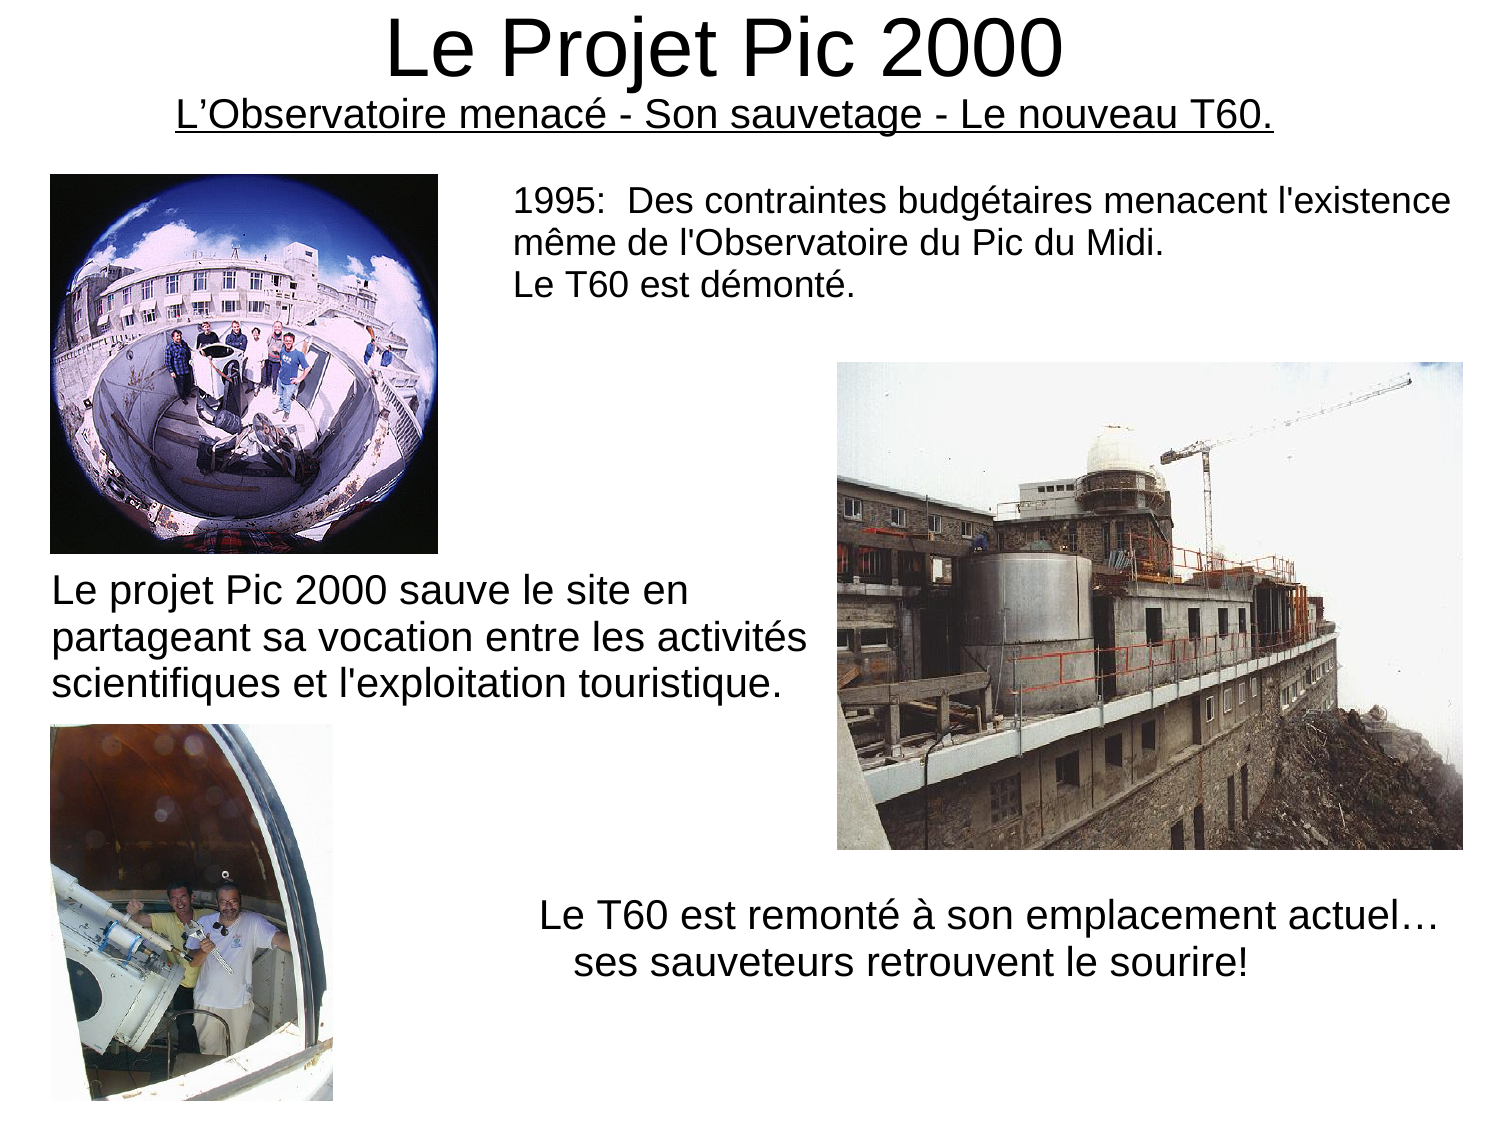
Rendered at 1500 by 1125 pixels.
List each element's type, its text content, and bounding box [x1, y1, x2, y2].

text_box 1995: Des contraintes budgétaires menacent l'existence même de l'Observatoire du Pic du Midi. Le T60 est démonté. [487, 174, 1467, 314]
picture [837, 362, 1463, 850]
text_box Le T60 est remonté à son emplacement actuel… ses sauveteurs retrouvent le sourire! [512, 887, 1457, 993]
picture [50, 724, 333, 1102]
text_box Le Projet Pic 2000 L’Observatoire menacé - Son sauvetage - Le nouveau T60. [160, 0, 1289, 146]
picture [50, 174, 438, 554]
text_box Le projet Pic 2000 sauve le site en partageant sa vocation entre les activités scientifiques et l'exploitation touristique. [24, 562, 824, 715]
